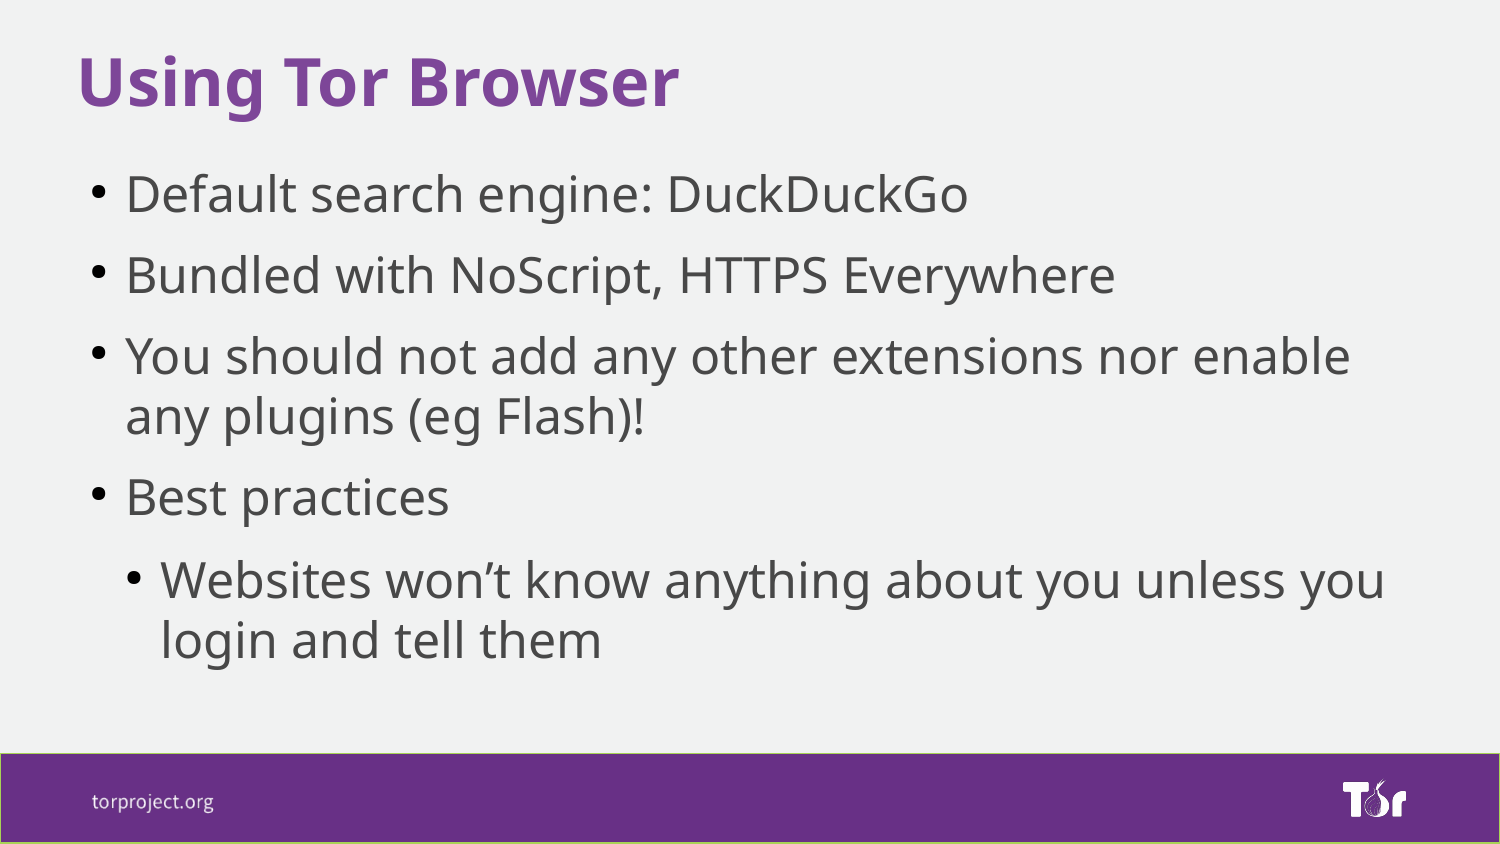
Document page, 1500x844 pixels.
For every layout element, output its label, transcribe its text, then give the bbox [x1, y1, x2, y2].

text_box Default search engine: DuckDuckGo Bundled with NoScript, HTTPS Everywhere You should not add any other extensions nor enable any plugins (eg Flash)! Best practices Websites won’t know anything about you unless you login and tell them [75, 155, 1425, 712]
picture [75, 780, 604, 821]
text_box Using Tor Browser [62, 11, 1458, 147]
picture [1343, 778, 1406, 817]
